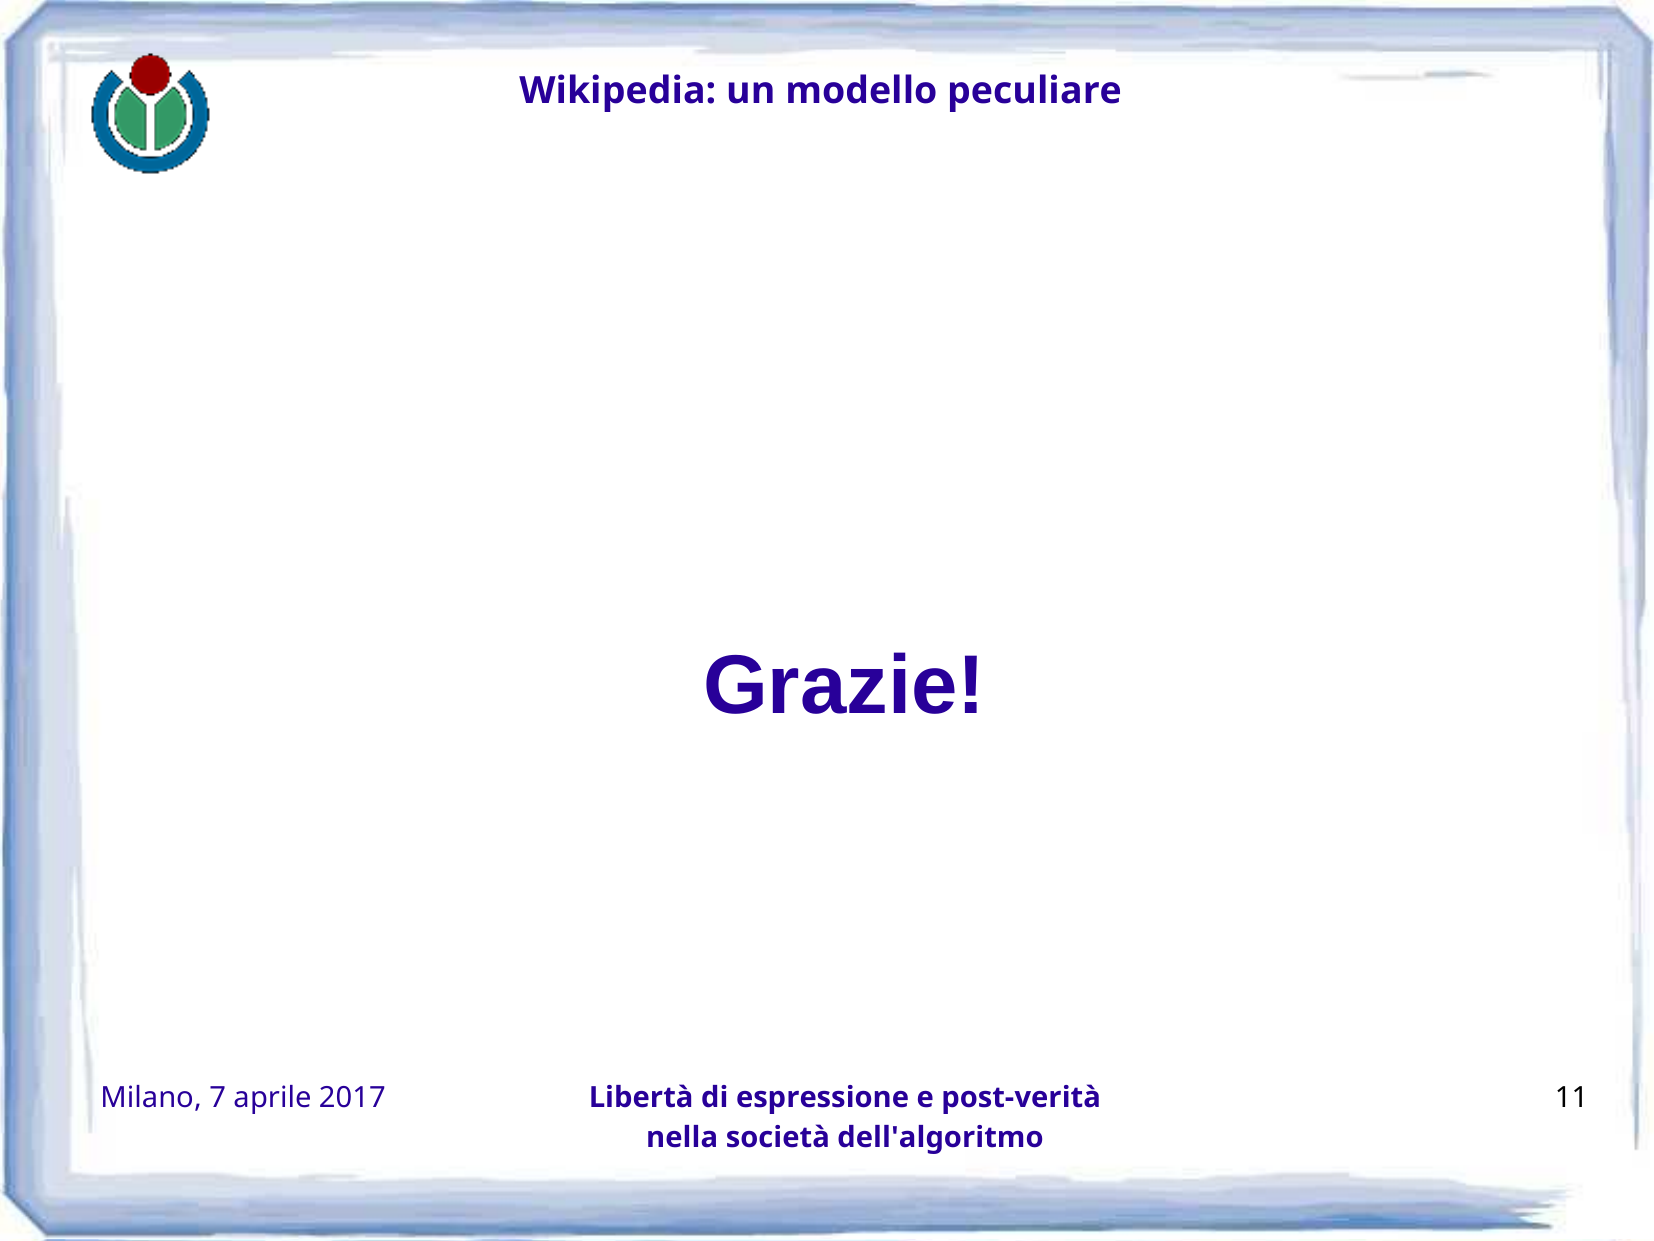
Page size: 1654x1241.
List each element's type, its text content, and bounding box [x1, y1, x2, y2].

title Wikipedia: un modello peculiare [76, 59, 1565, 119]
subtitle Grazie! [118, 324, 1571, 1045]
picture [0, 0, 1654, 1241]
